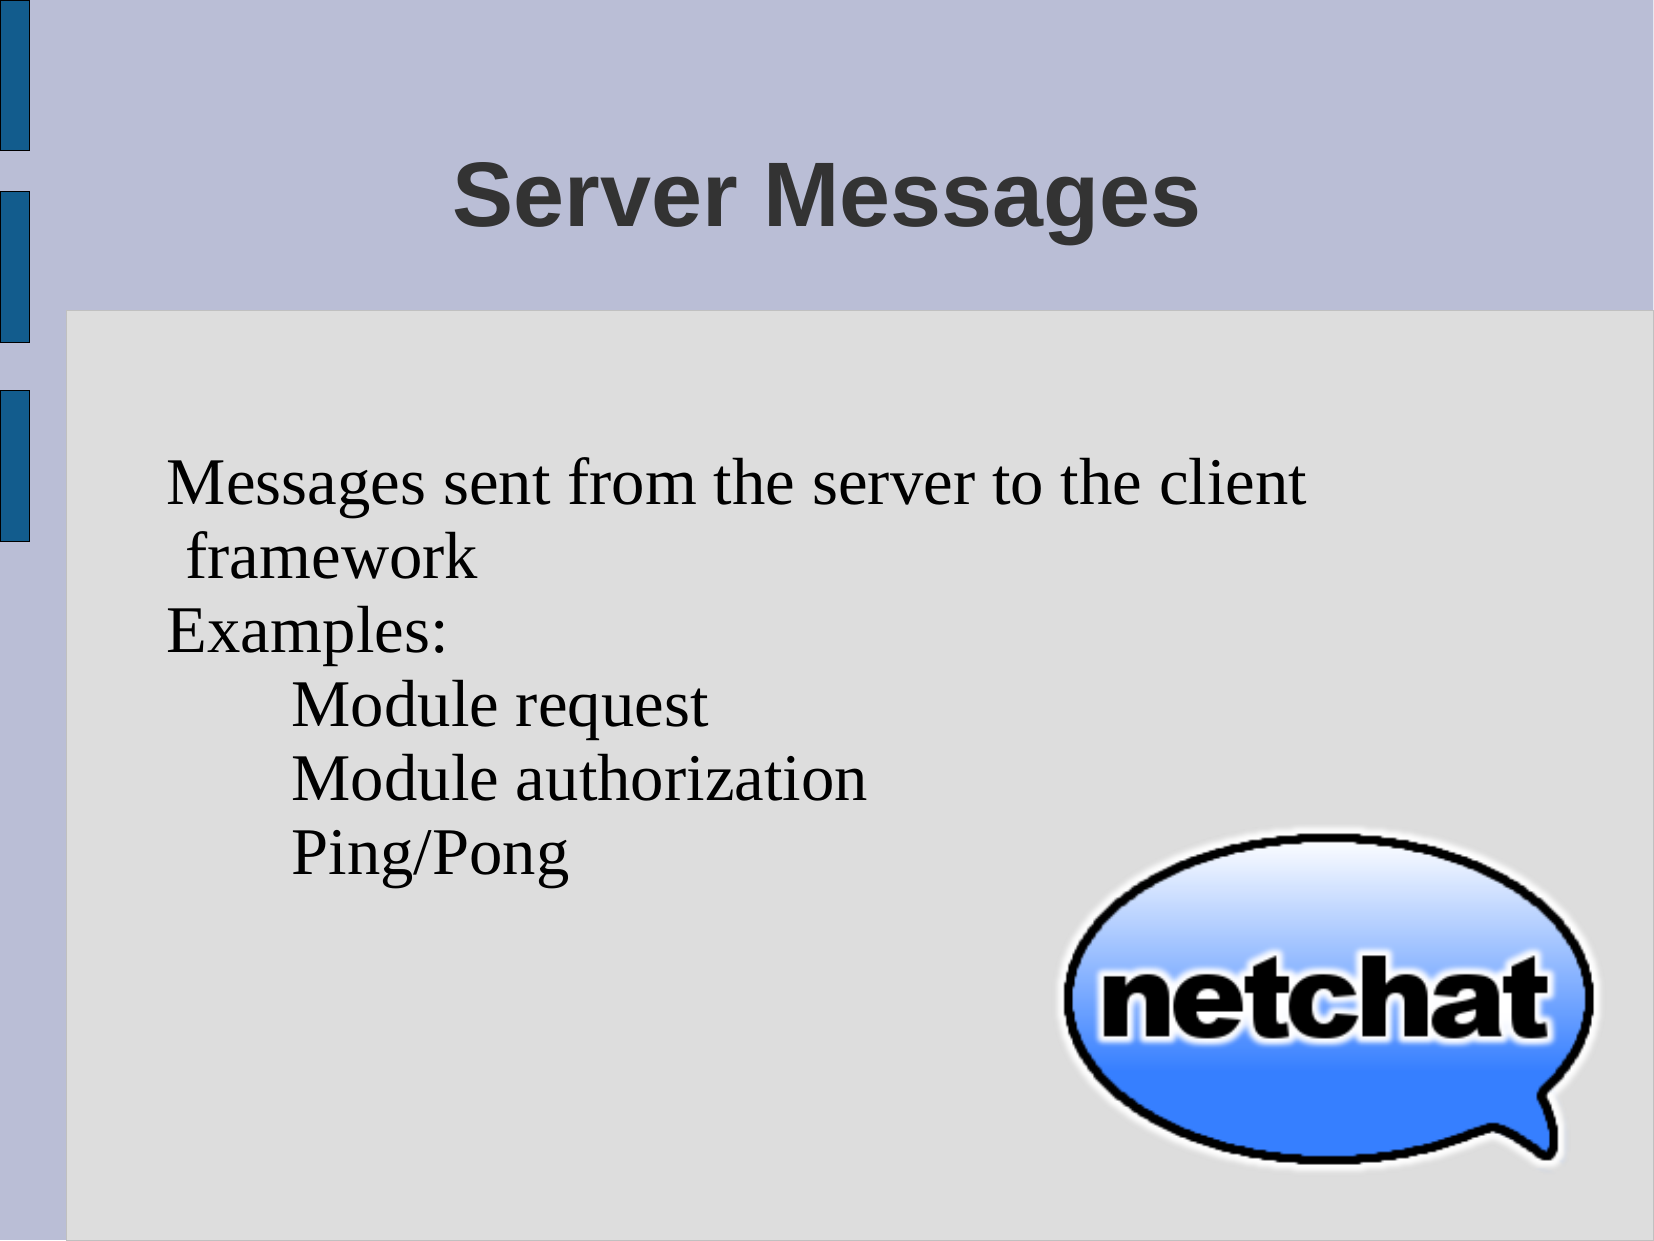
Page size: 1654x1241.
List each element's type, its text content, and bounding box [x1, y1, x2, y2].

title Server Messages [121, 98, 1534, 291]
subtitle Messages sent from the server to the client framework Examples: Module request Module authorization Ping/Pong [150, 283, 1563, 1051]
picture [1050, 824, 1613, 1200]
